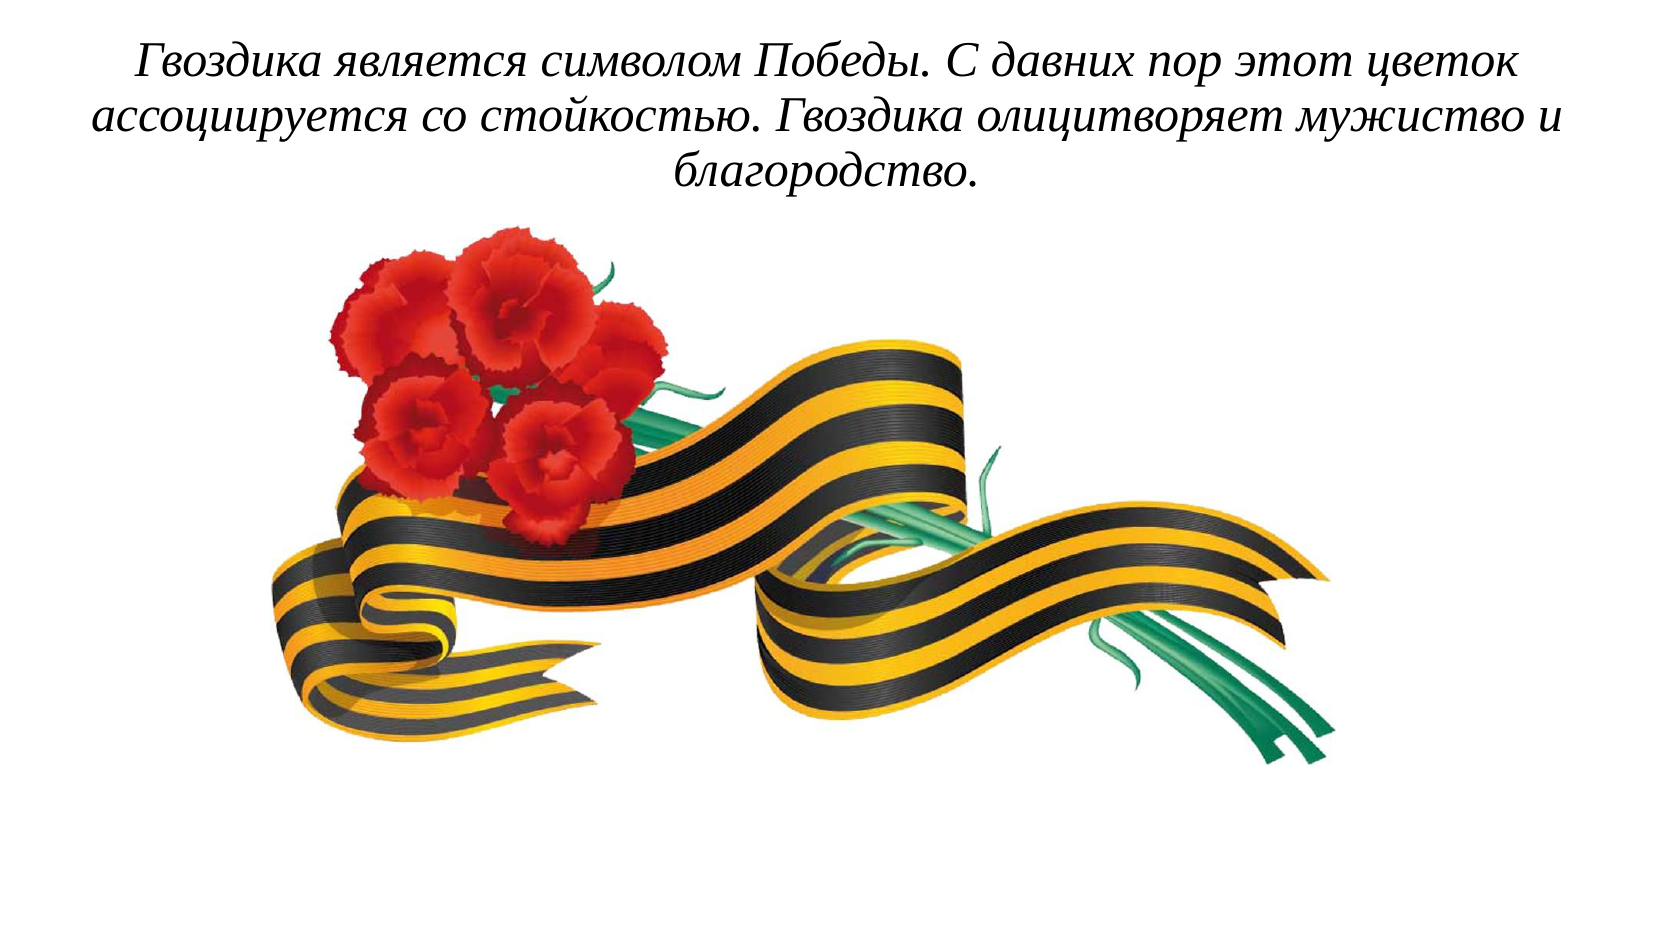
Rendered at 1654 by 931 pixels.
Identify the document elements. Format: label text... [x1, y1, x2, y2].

title Гвоздика является символом Победы. С давних пор этот цветок ассоциируется со стойкостью. Гвоздика олицитворяет мужиство и благородство. [82, 31, 1571, 198]
picture [270, 224, 1336, 765]
